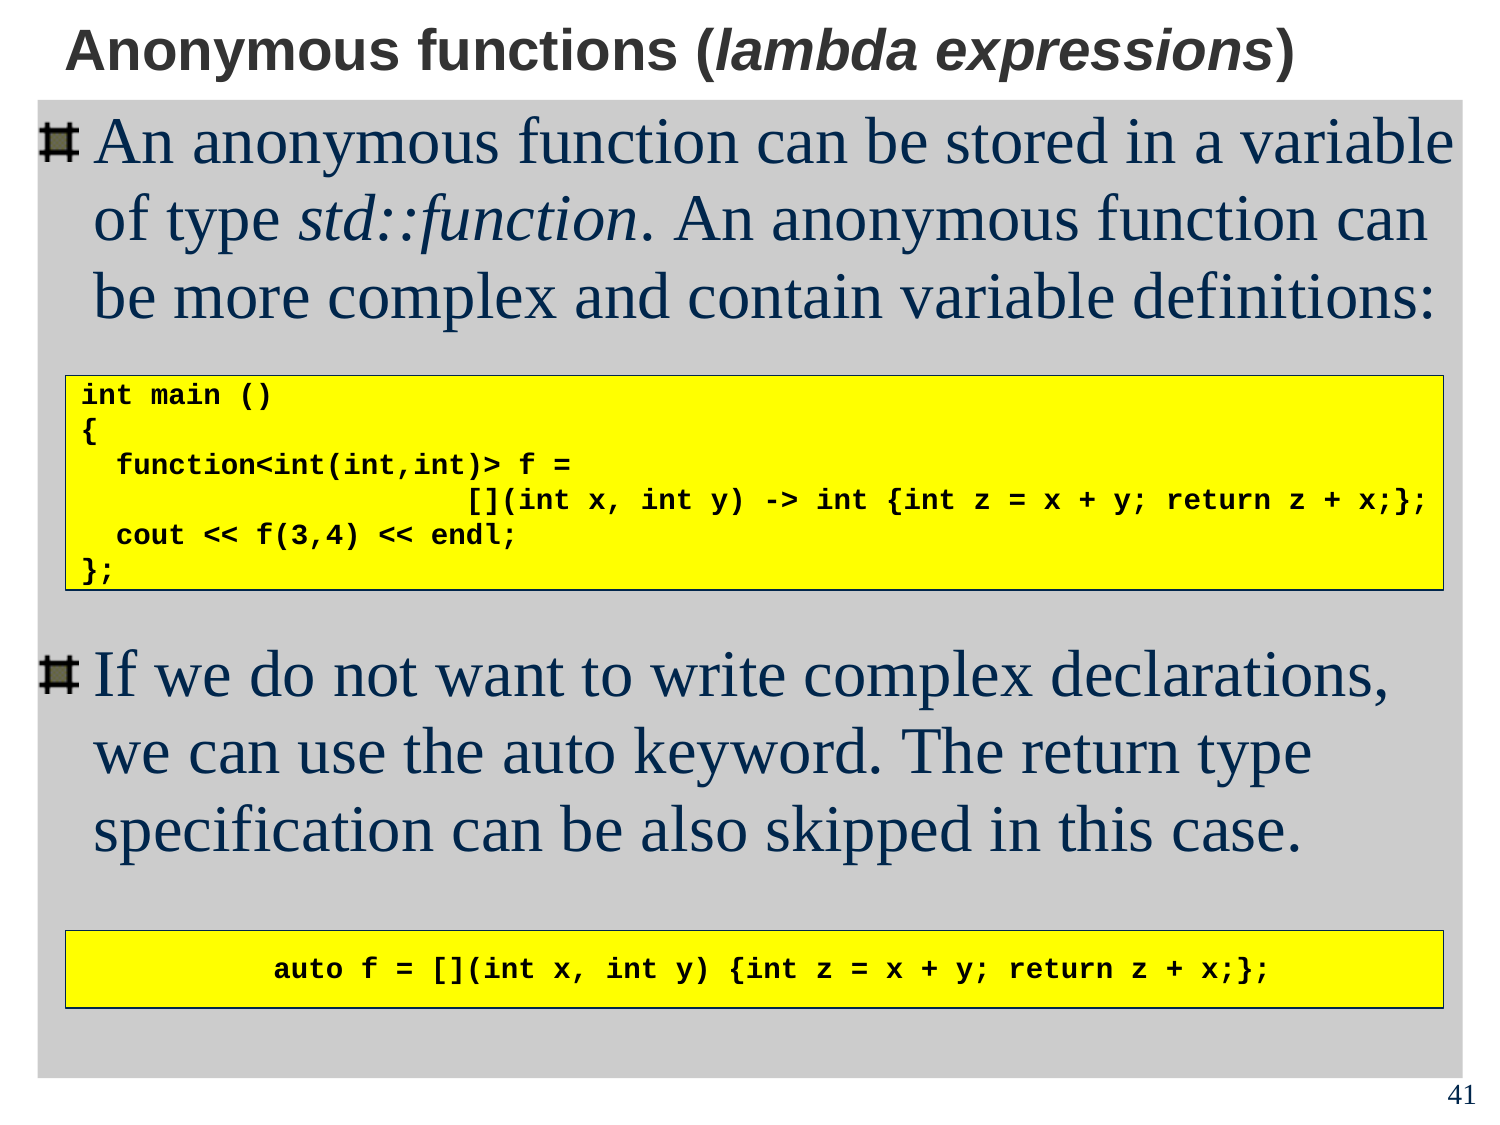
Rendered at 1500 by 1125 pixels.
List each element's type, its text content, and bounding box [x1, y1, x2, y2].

text_box int main () { function<int(int,int)> f = [](int x, int y) -> int {int z = x + y; return z + x;}; cout << f(3,4) << endl; }; [65, 375, 1444, 591]
text_box auto f = [](int x, int y) {int z = x + y; return z + x;}; [65, 930, 1444, 1009]
list An anonymous function can be stored in a variable of type std::function. An anonymous function can be more complex and contain variable definitions: If we do not want to write complex declarations, we can use the auto keyword. The return type specification can be also skipped in this case. [37, 99, 1463, 1079]
title Anonymous functions (lambda expressions) [50, 0, 1450, 91]
